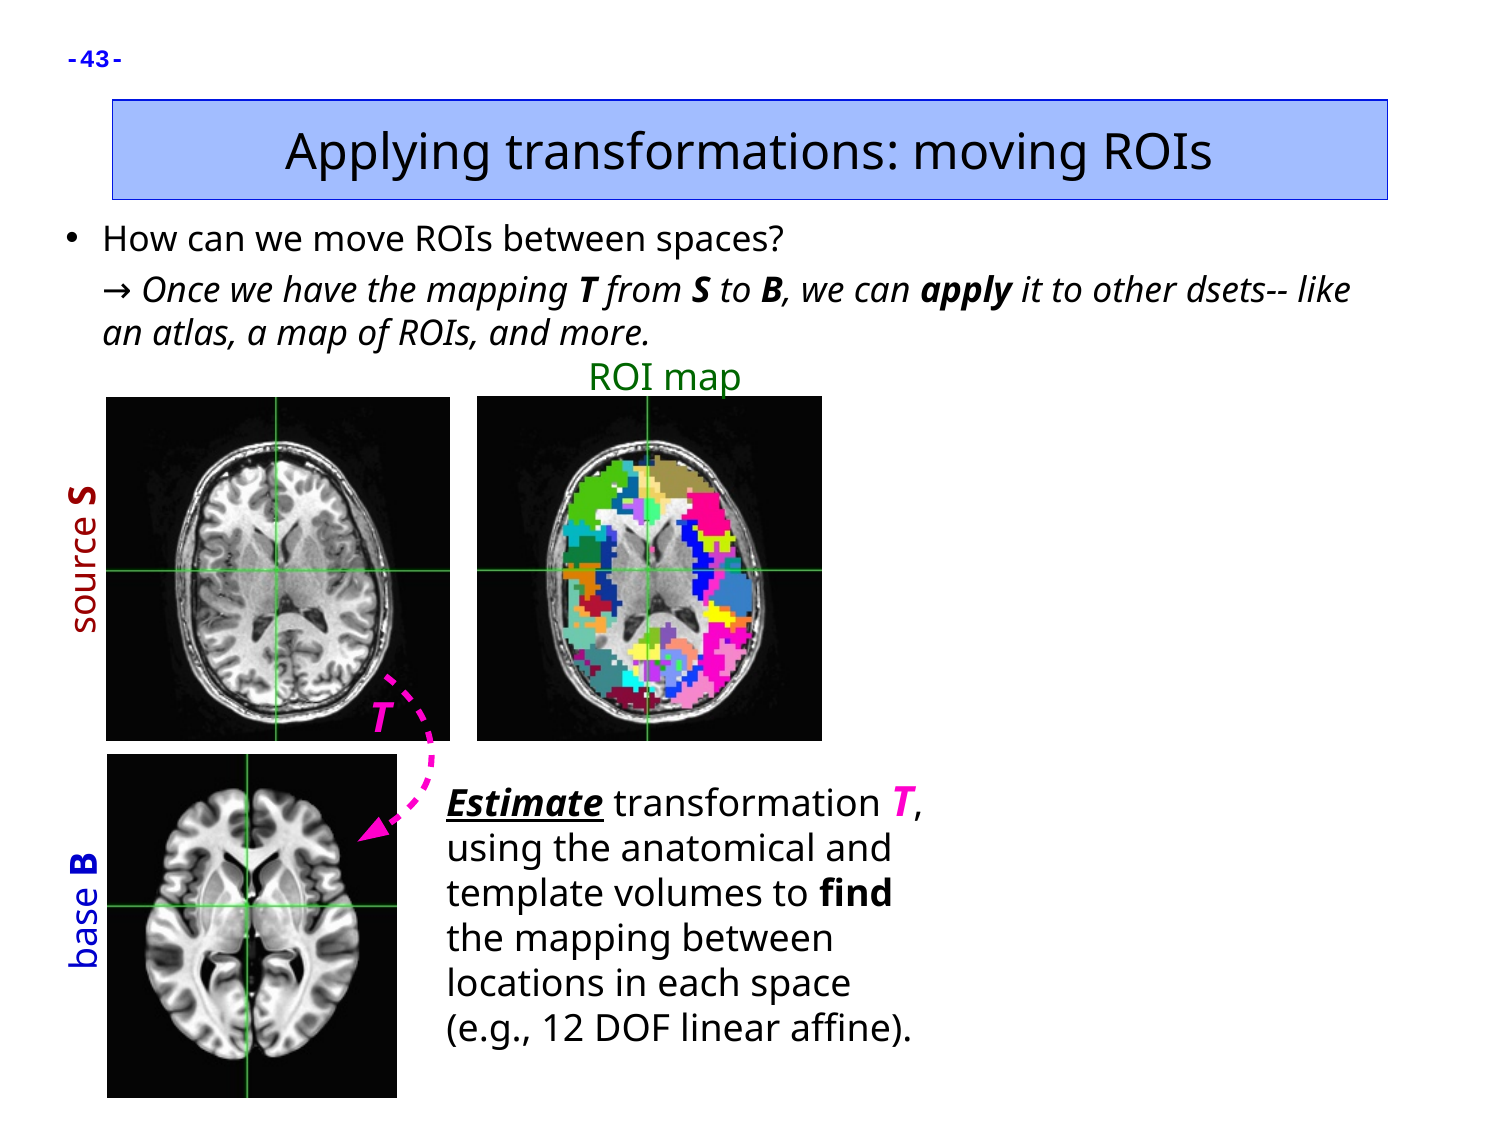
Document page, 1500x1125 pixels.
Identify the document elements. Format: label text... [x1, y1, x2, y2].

text_box How can we move ROIs between spaces? → Once we have the mapping T from S to B, we can apply it to other dsets-- like an atlas, a map of ROIs, and more. [49, 208, 1410, 360]
picture [477, 396, 822, 741]
text_box base B [48, 827, 120, 988]
picture [106, 397, 450, 741]
text_box Estimate transformation T, using the anatomical and template volumes to find the mapping between locations in each space (e.g., 12 DOF linear affine). [431, 767, 946, 1057]
text_box ROI map [570, 342, 765, 414]
text_box source S [47, 458, 119, 653]
text_box T [343, 683, 432, 749]
text_box Applying transformations: moving ROIs [112, 99, 1388, 200]
picture [107, 754, 397, 1098]
